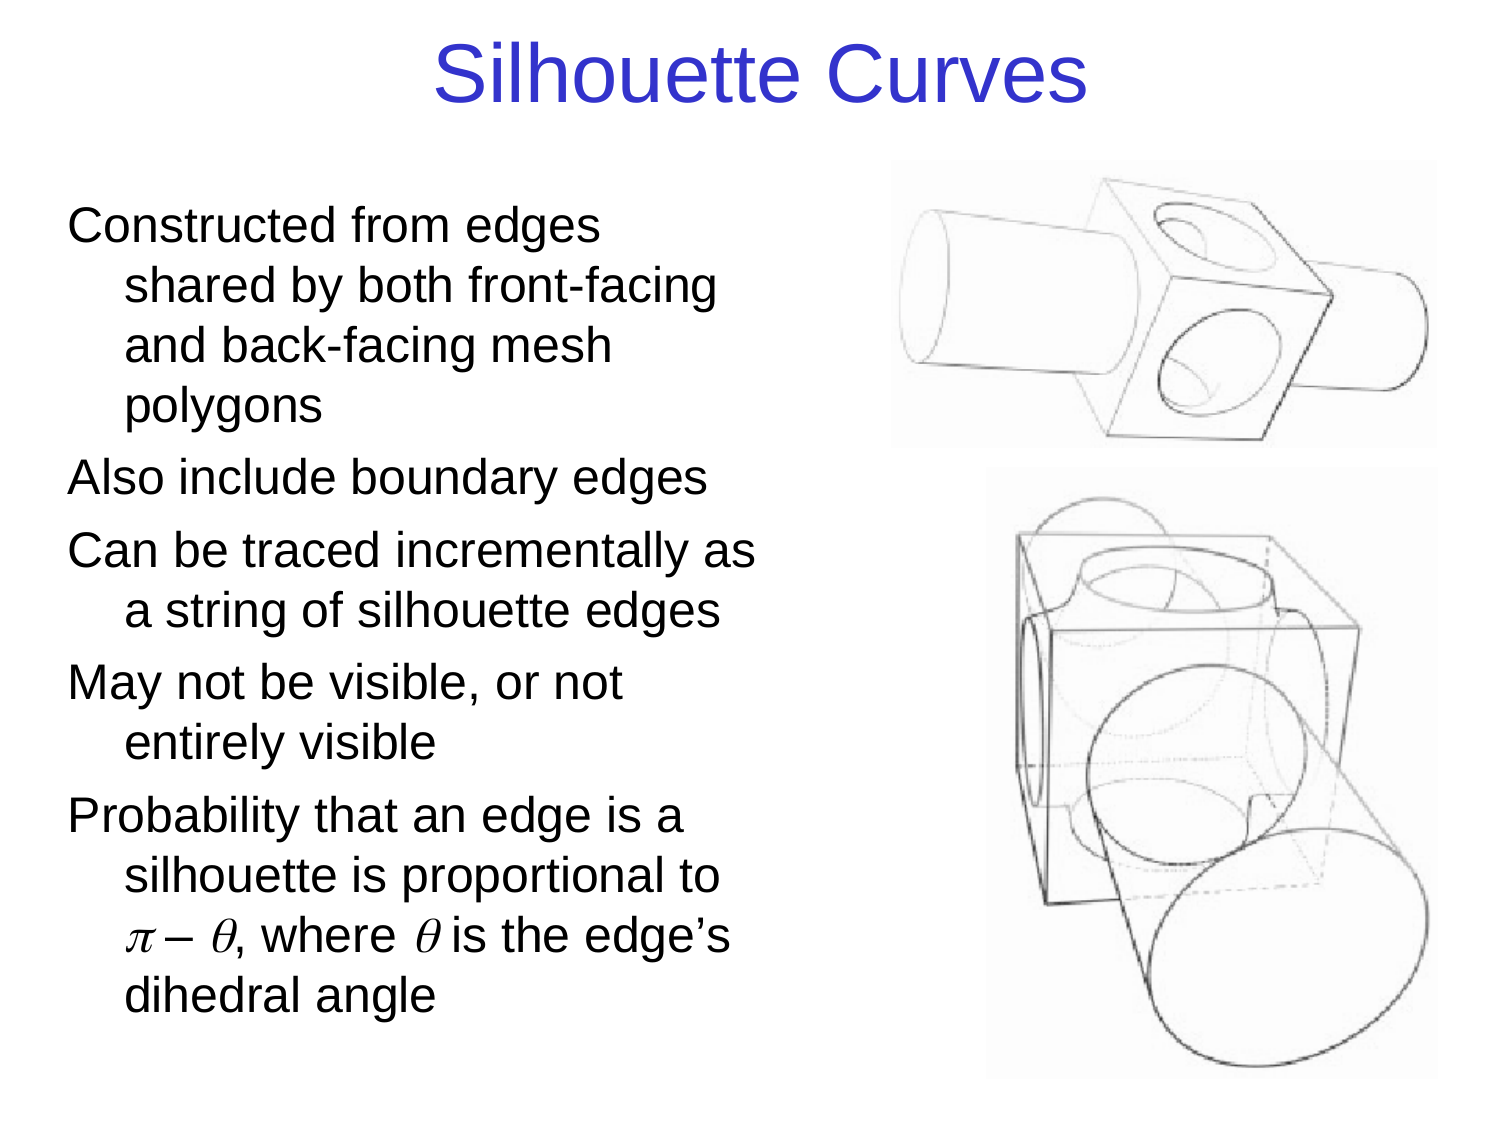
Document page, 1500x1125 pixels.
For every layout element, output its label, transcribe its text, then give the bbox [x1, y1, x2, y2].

list Constructed from edges shared by both front-facing and back-facing mesh polygons Also include boundary edges Can be traced incrementally as a string of silhouette edges May not be visible, or not entirely visible Probability that an edge is a silhouette is proportional to  – , where  is the edge’s dihedral angle [53, 184, 774, 1103]
title Silhouette Curves [123, 0, 1399, 138]
chart [891, 160, 1437, 448]
chart [986, 467, 1438, 1079]
